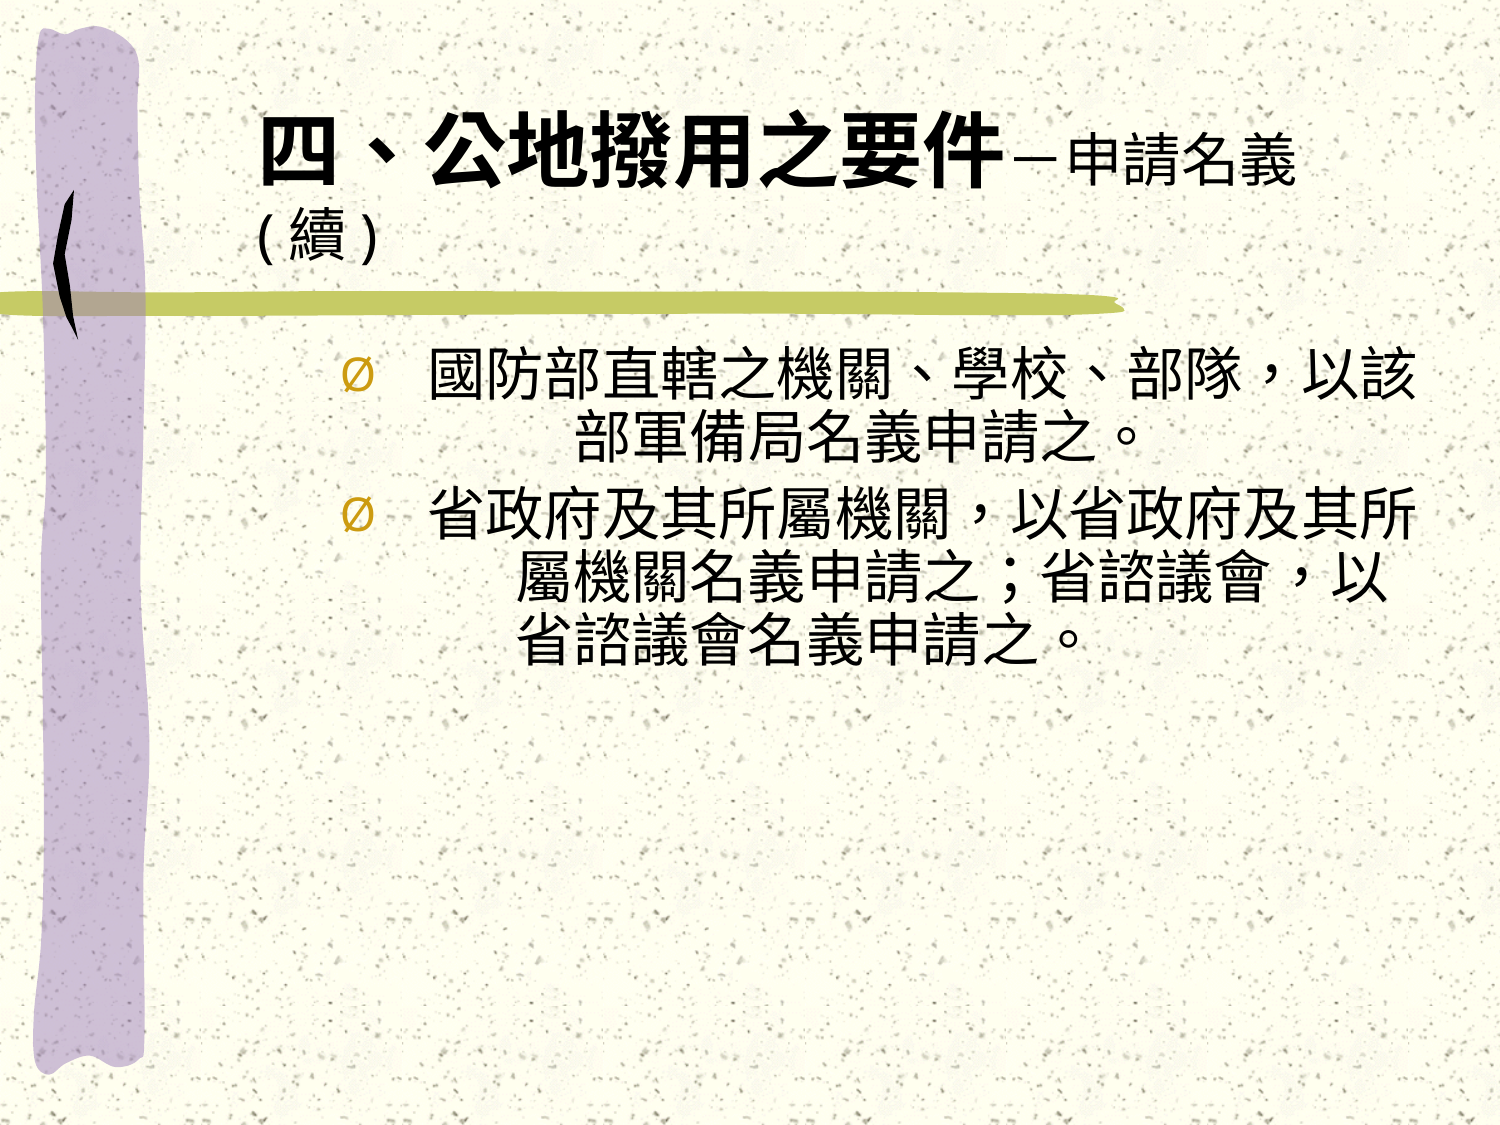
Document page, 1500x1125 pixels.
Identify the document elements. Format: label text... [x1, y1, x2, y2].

list 國防部直轄之機關、學校、部隊，以該 部軍備局名義申請之。 省政府及其所屬機關，以省政府及其所屬機關名義申請之；省諮議會，以省諮議會名義申請之。 [174, 337, 1450, 1013]
title 四、公地撥用之要件－申請名義(續) [242, 125, 1405, 241]
